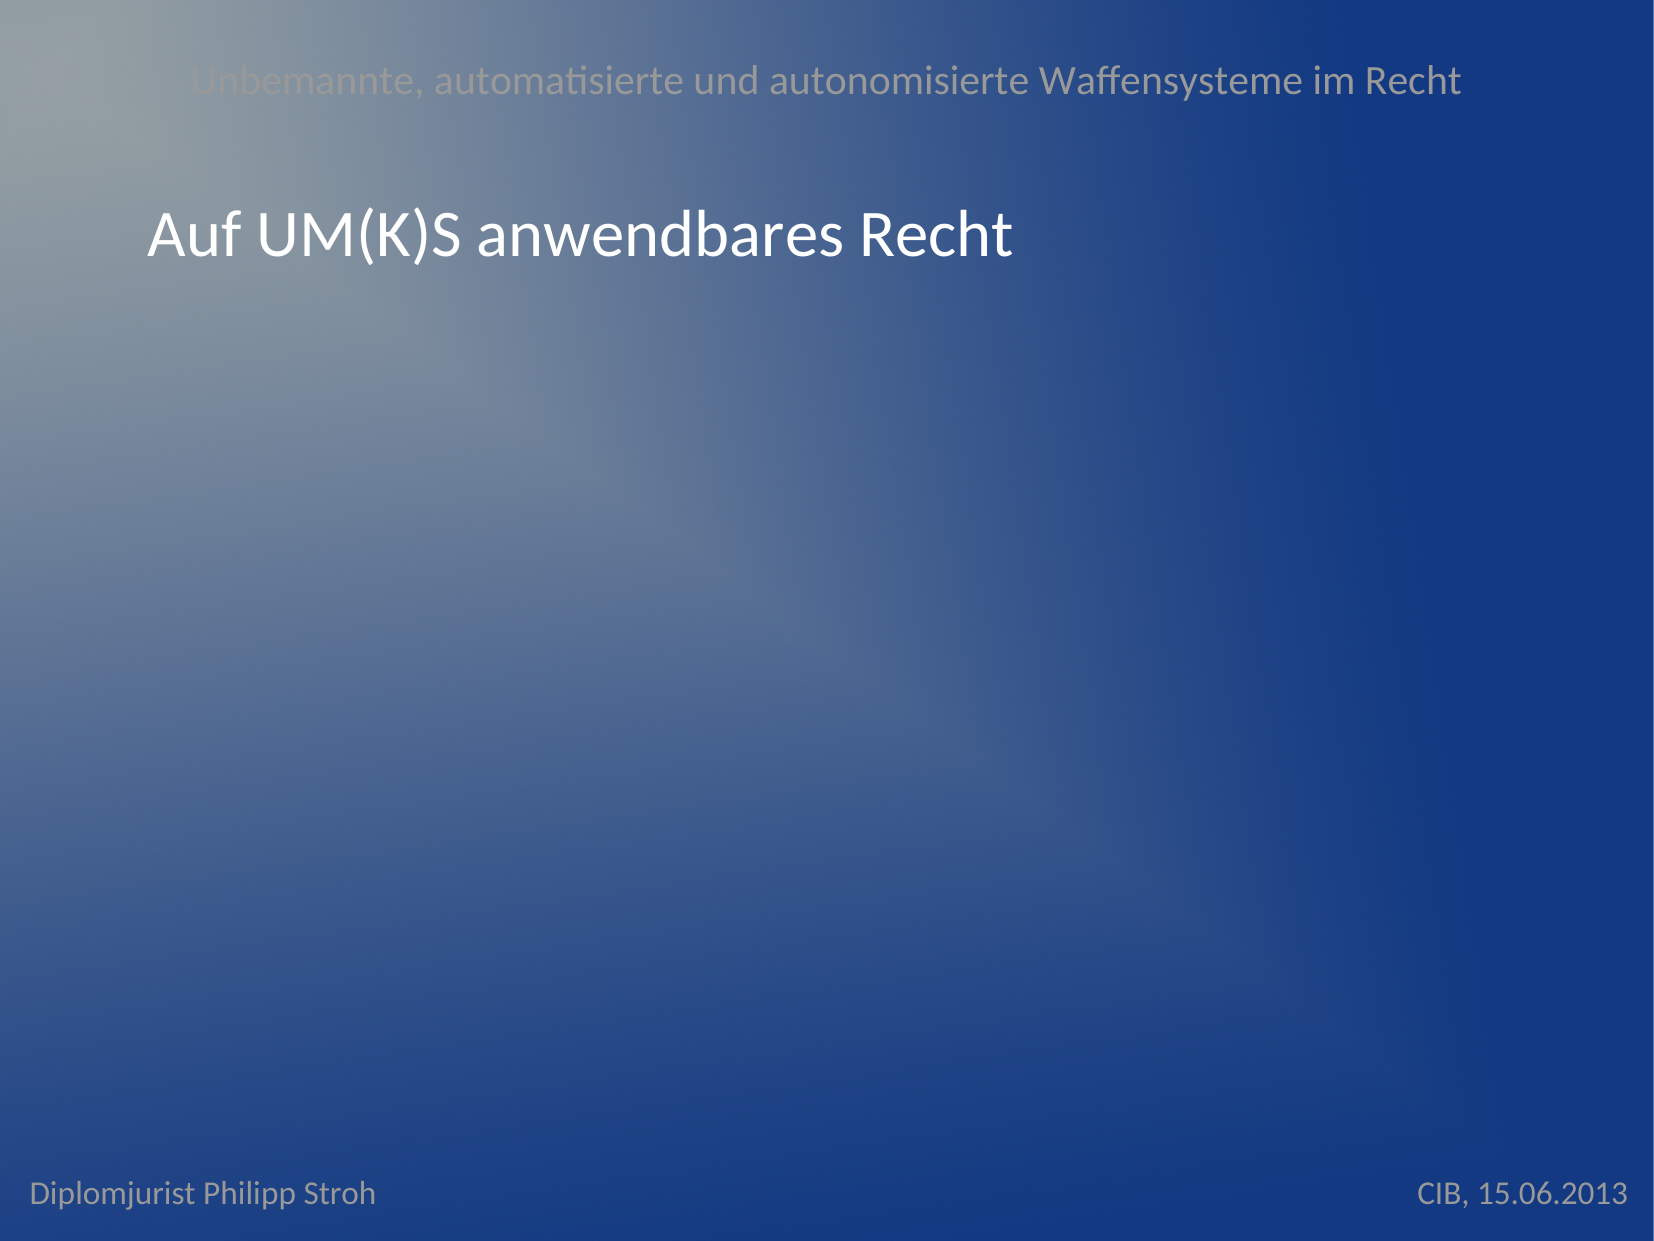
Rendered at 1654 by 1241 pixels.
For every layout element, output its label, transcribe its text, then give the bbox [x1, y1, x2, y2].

title Unbemannte, automatisierte und autonomisierte Waffensysteme im Recht [82, 0, 1571, 188]
picture [0, 0, 1654, 1241]
title CIB, 15.06.2013 [1417, 1151, 1654, 1241]
list Auf UM(K)S anwendbares Recht [76, 206, 1565, 598]
title Diplomjurist Philipp Stroh [29, 1151, 414, 1241]
